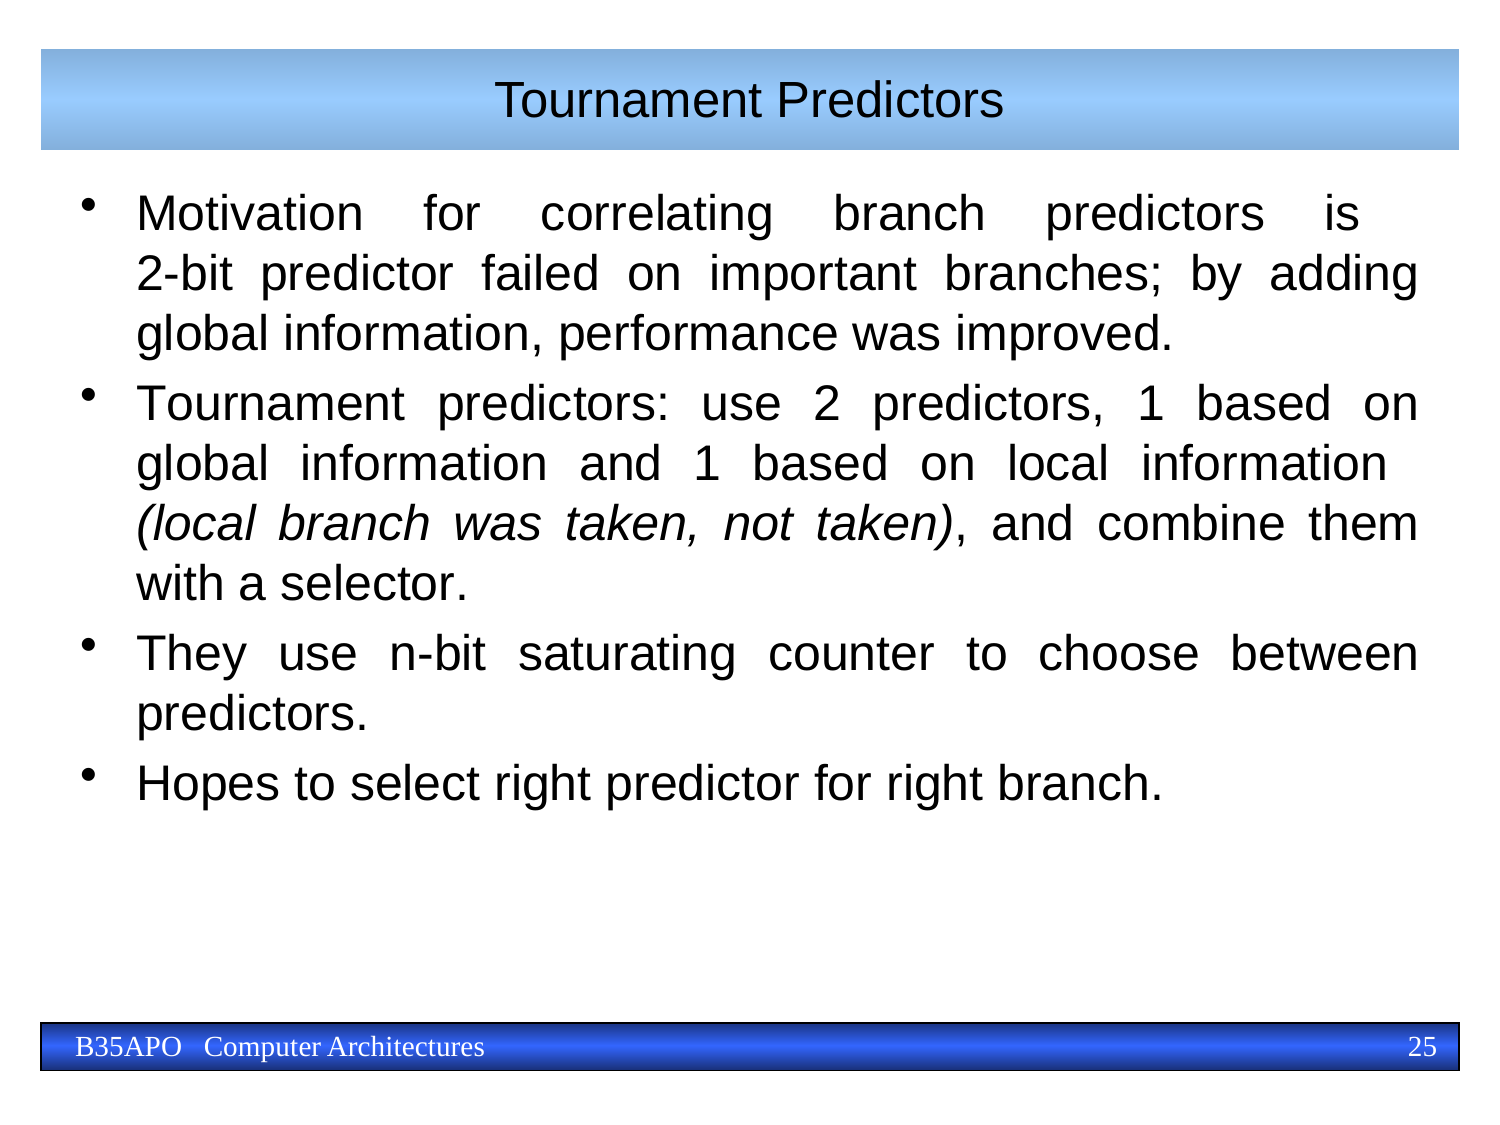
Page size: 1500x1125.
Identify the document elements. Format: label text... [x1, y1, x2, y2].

title Tournament Predictors [41, 49, 1459, 150]
text_box Motivation for correlating branch predictors is 2-bit predictor failed on important branches; by adding global information, performance was improved. Tournament predictors: use 2 predictors, 1 based on global information and 1 based on local information (local branch was taken, not taken), and combine them with a selector. They use n-bit saturating counter to choose between predictors. Hopes to select right predictor for right branch. [64, 172, 1436, 1000]
